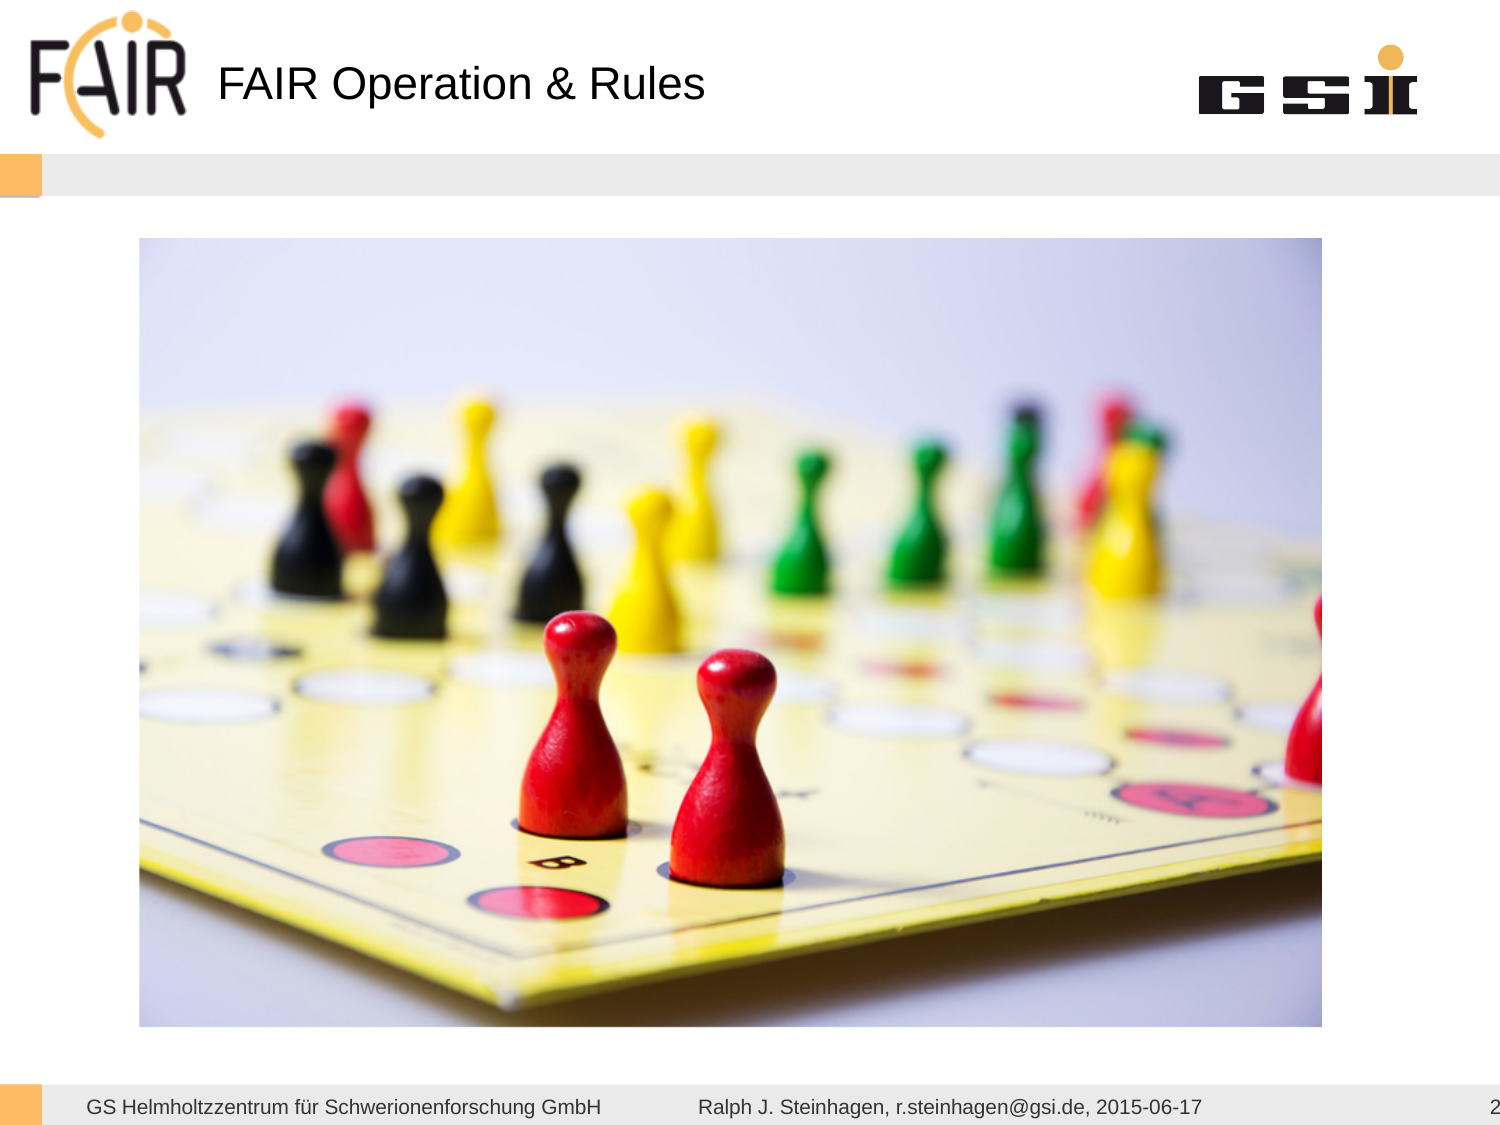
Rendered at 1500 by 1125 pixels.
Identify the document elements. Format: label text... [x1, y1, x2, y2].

title FAIR Operation & Rules [217, 20, 1109, 147]
picture [1197, 42, 1419, 117]
picture [139, 238, 1322, 1028]
picture [30, 9, 187, 141]
